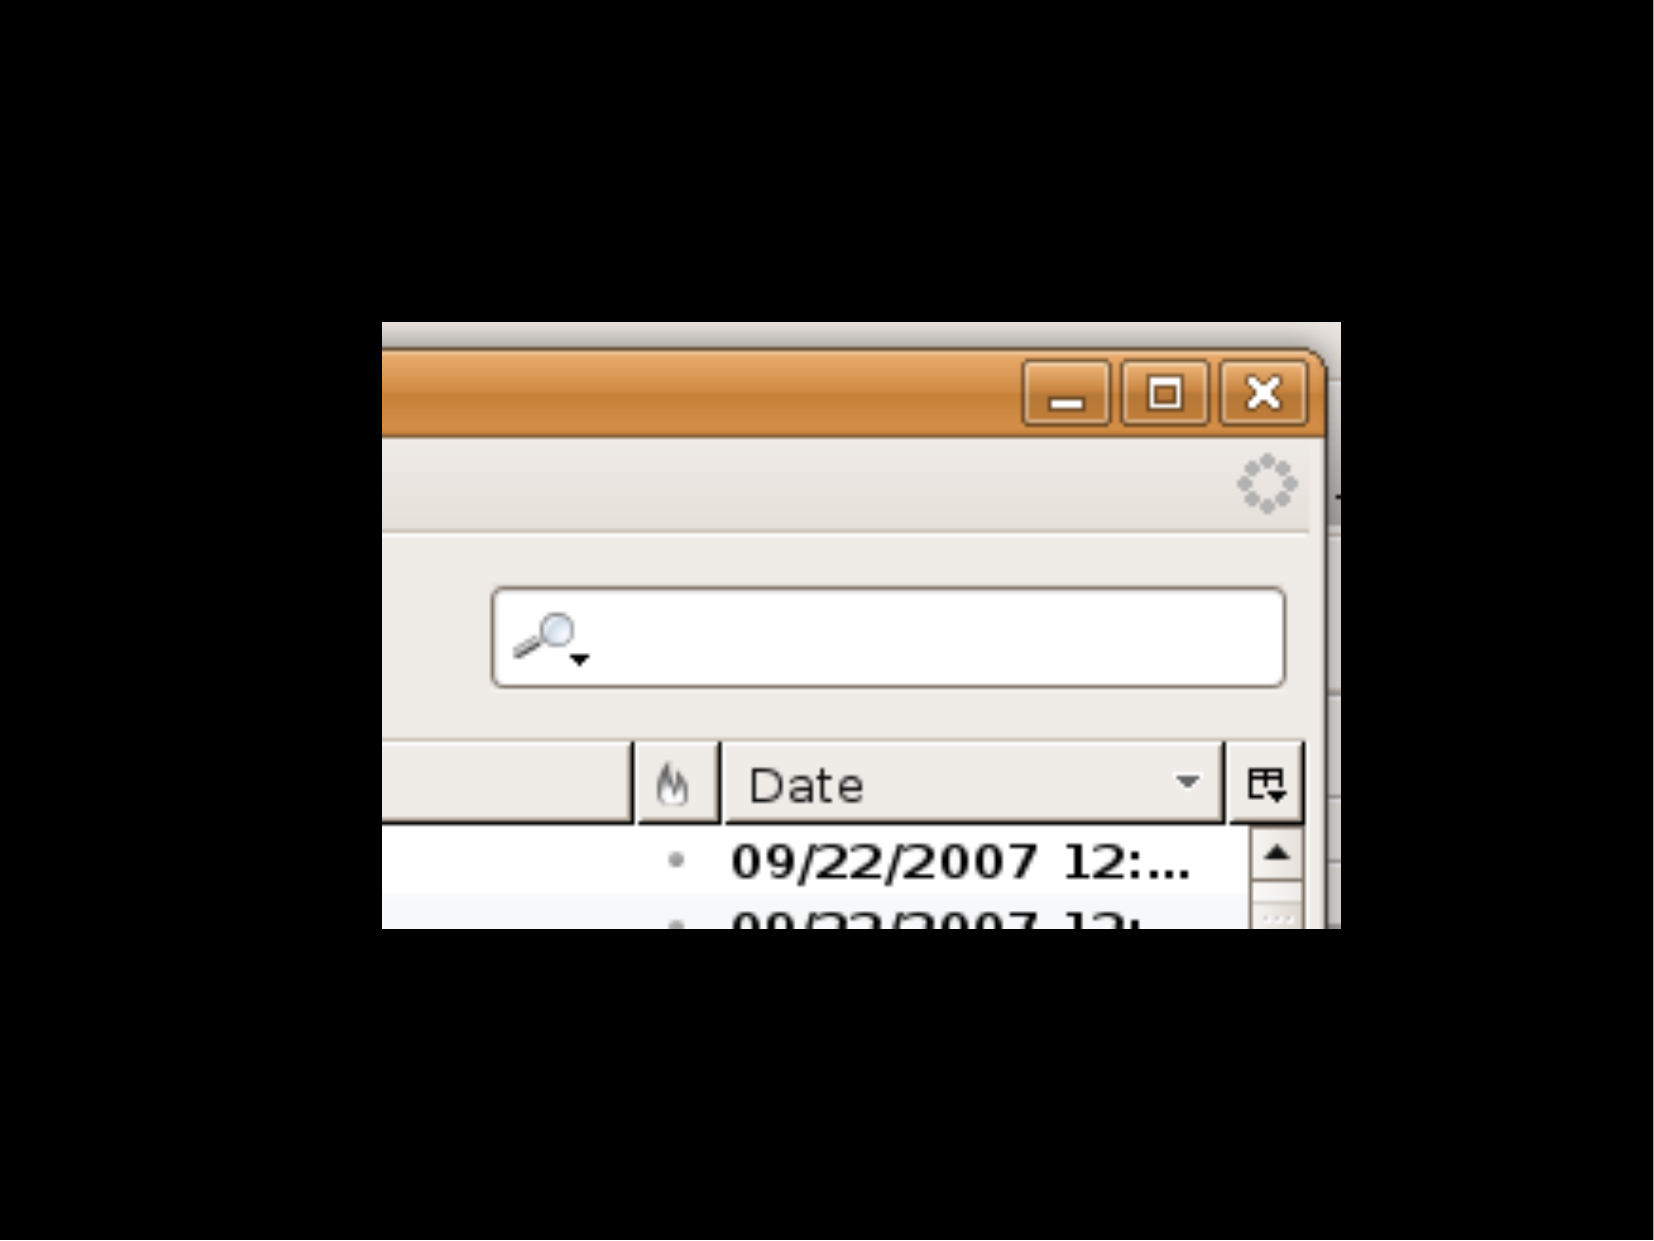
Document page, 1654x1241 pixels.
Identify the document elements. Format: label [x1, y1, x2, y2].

picture [382, 322, 1341, 929]
